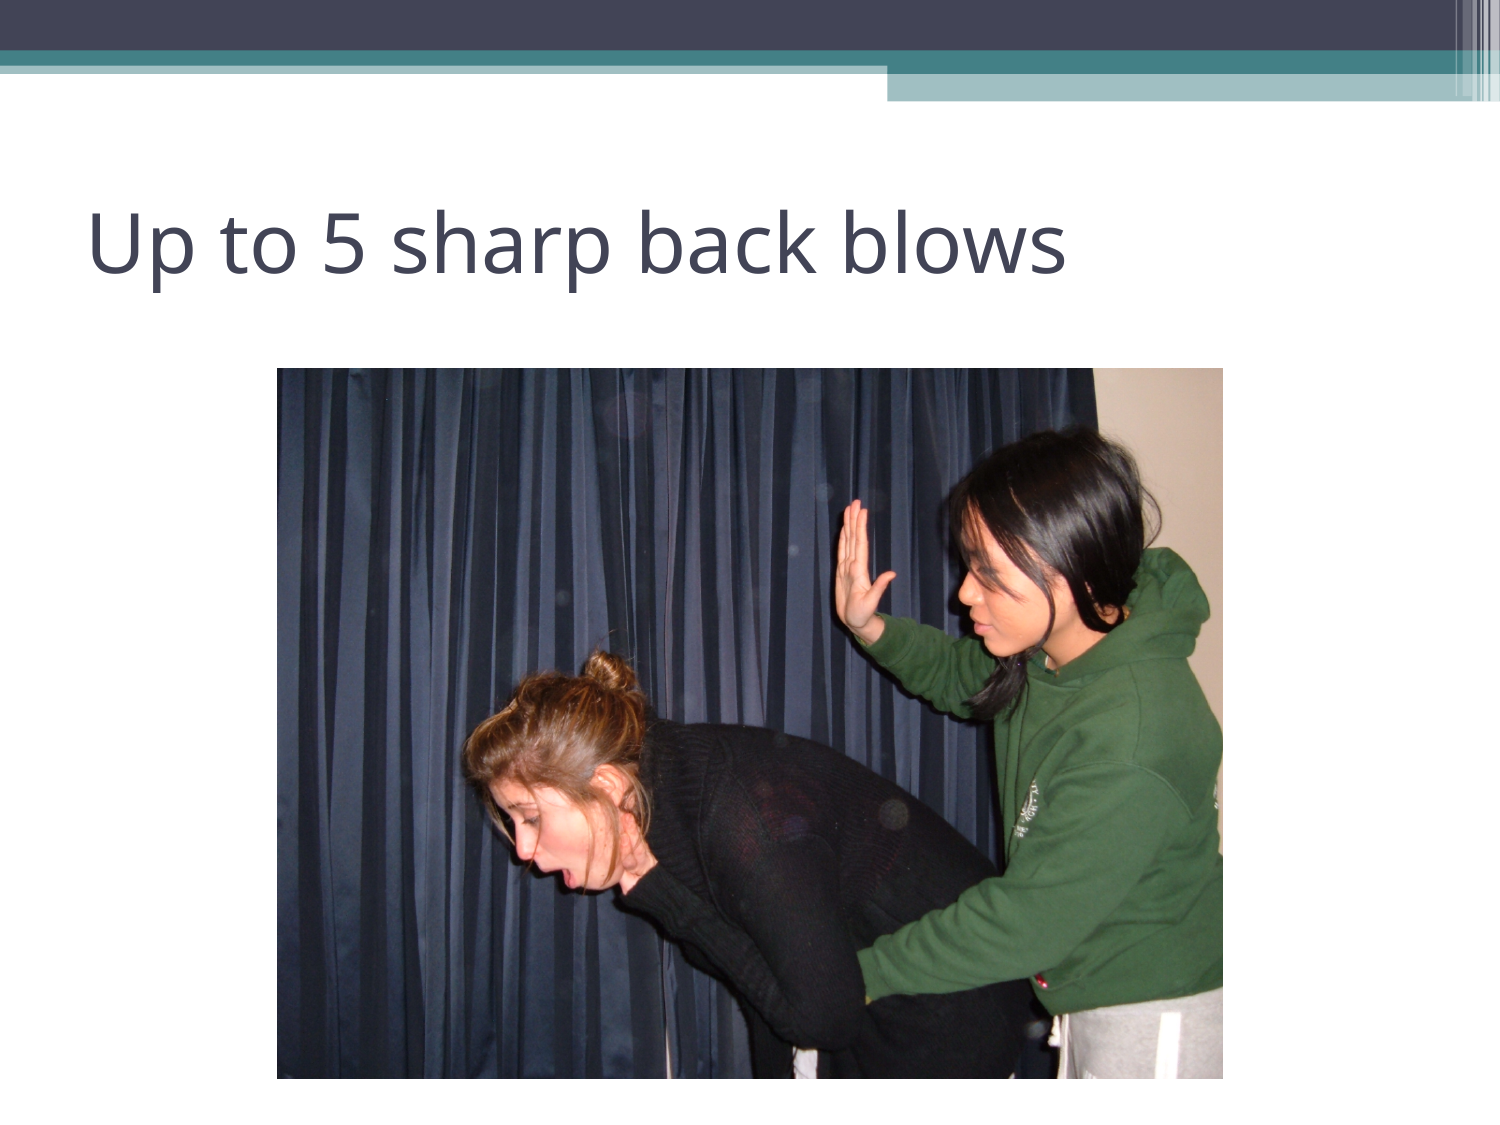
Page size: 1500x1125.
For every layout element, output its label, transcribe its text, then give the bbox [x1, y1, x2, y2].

text_box Up to 5 sharp back blows [70, 152, 1421, 328]
picture [277, 368, 1223, 1079]
